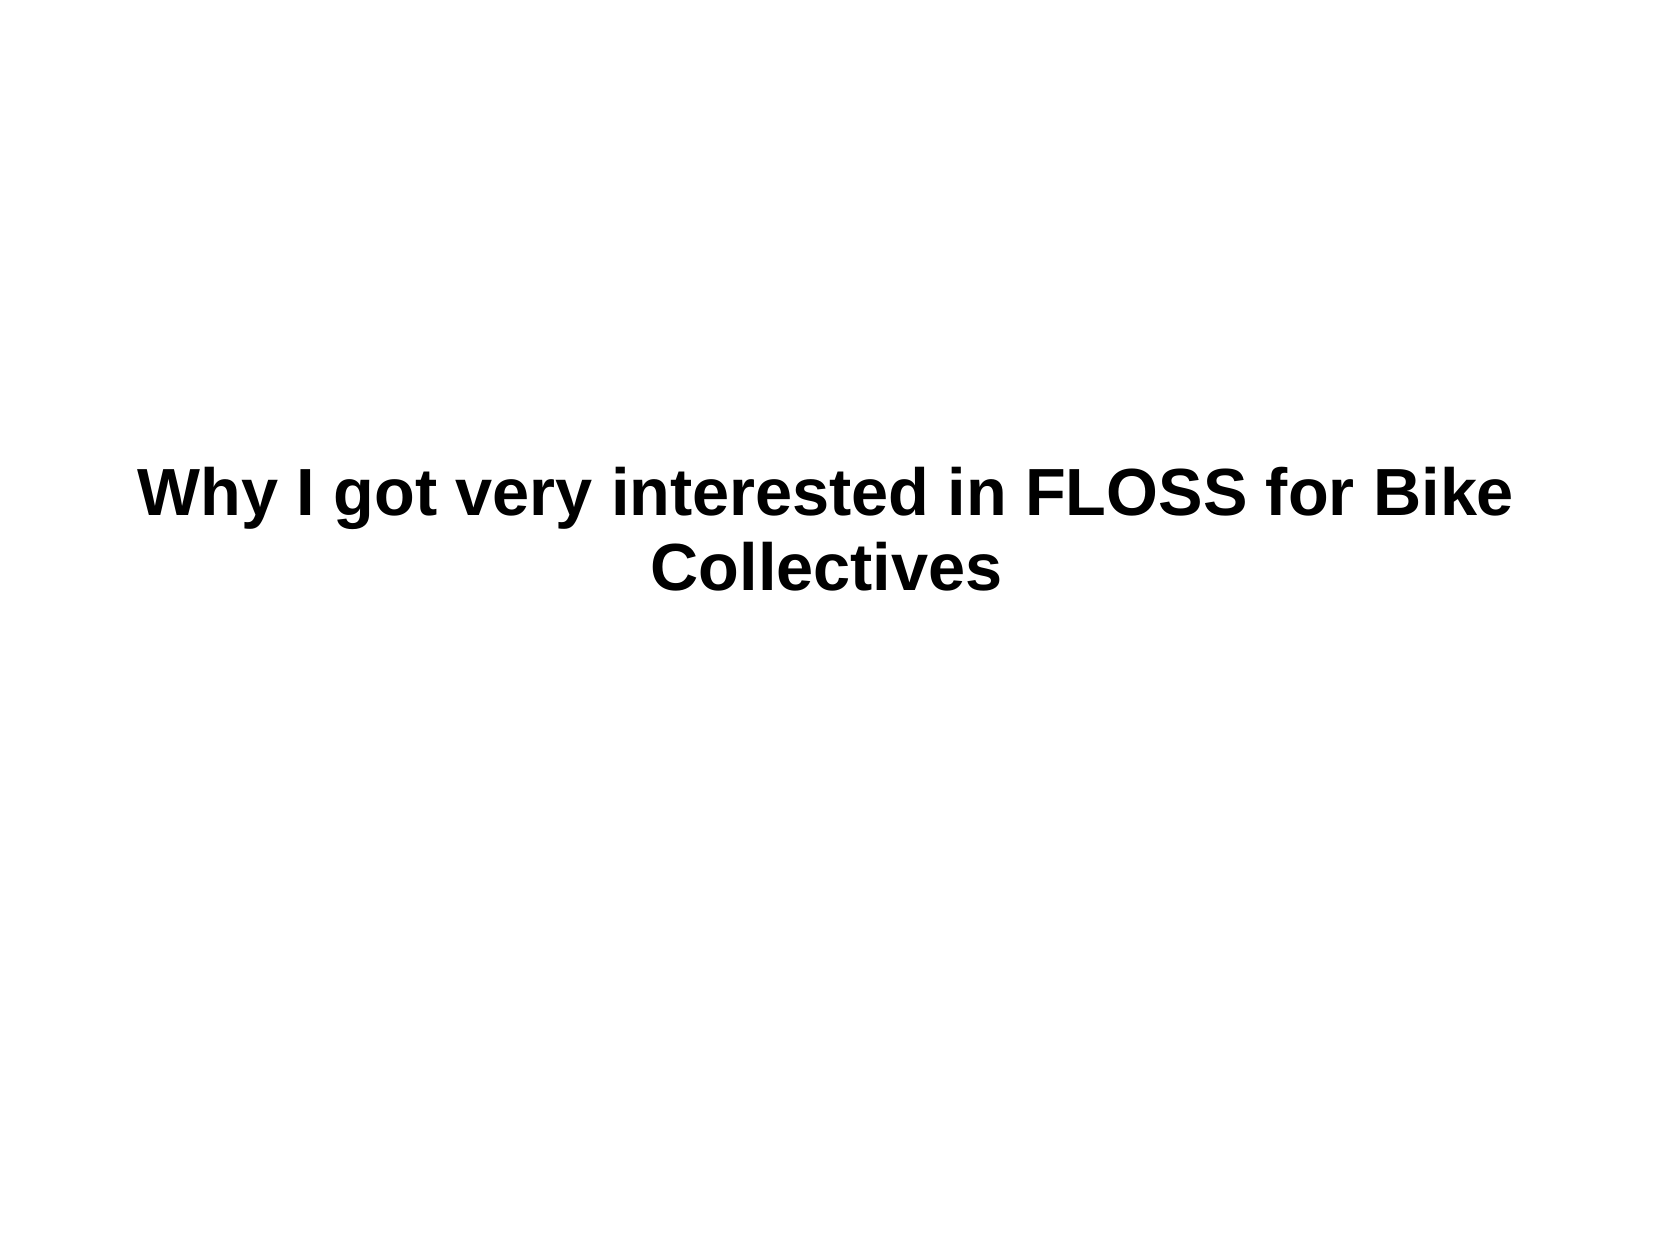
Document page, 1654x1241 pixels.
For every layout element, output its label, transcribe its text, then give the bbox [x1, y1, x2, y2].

subtitle Why I got very interested in FLOSS for Bike Collectives [82, 49, 1571, 1010]
